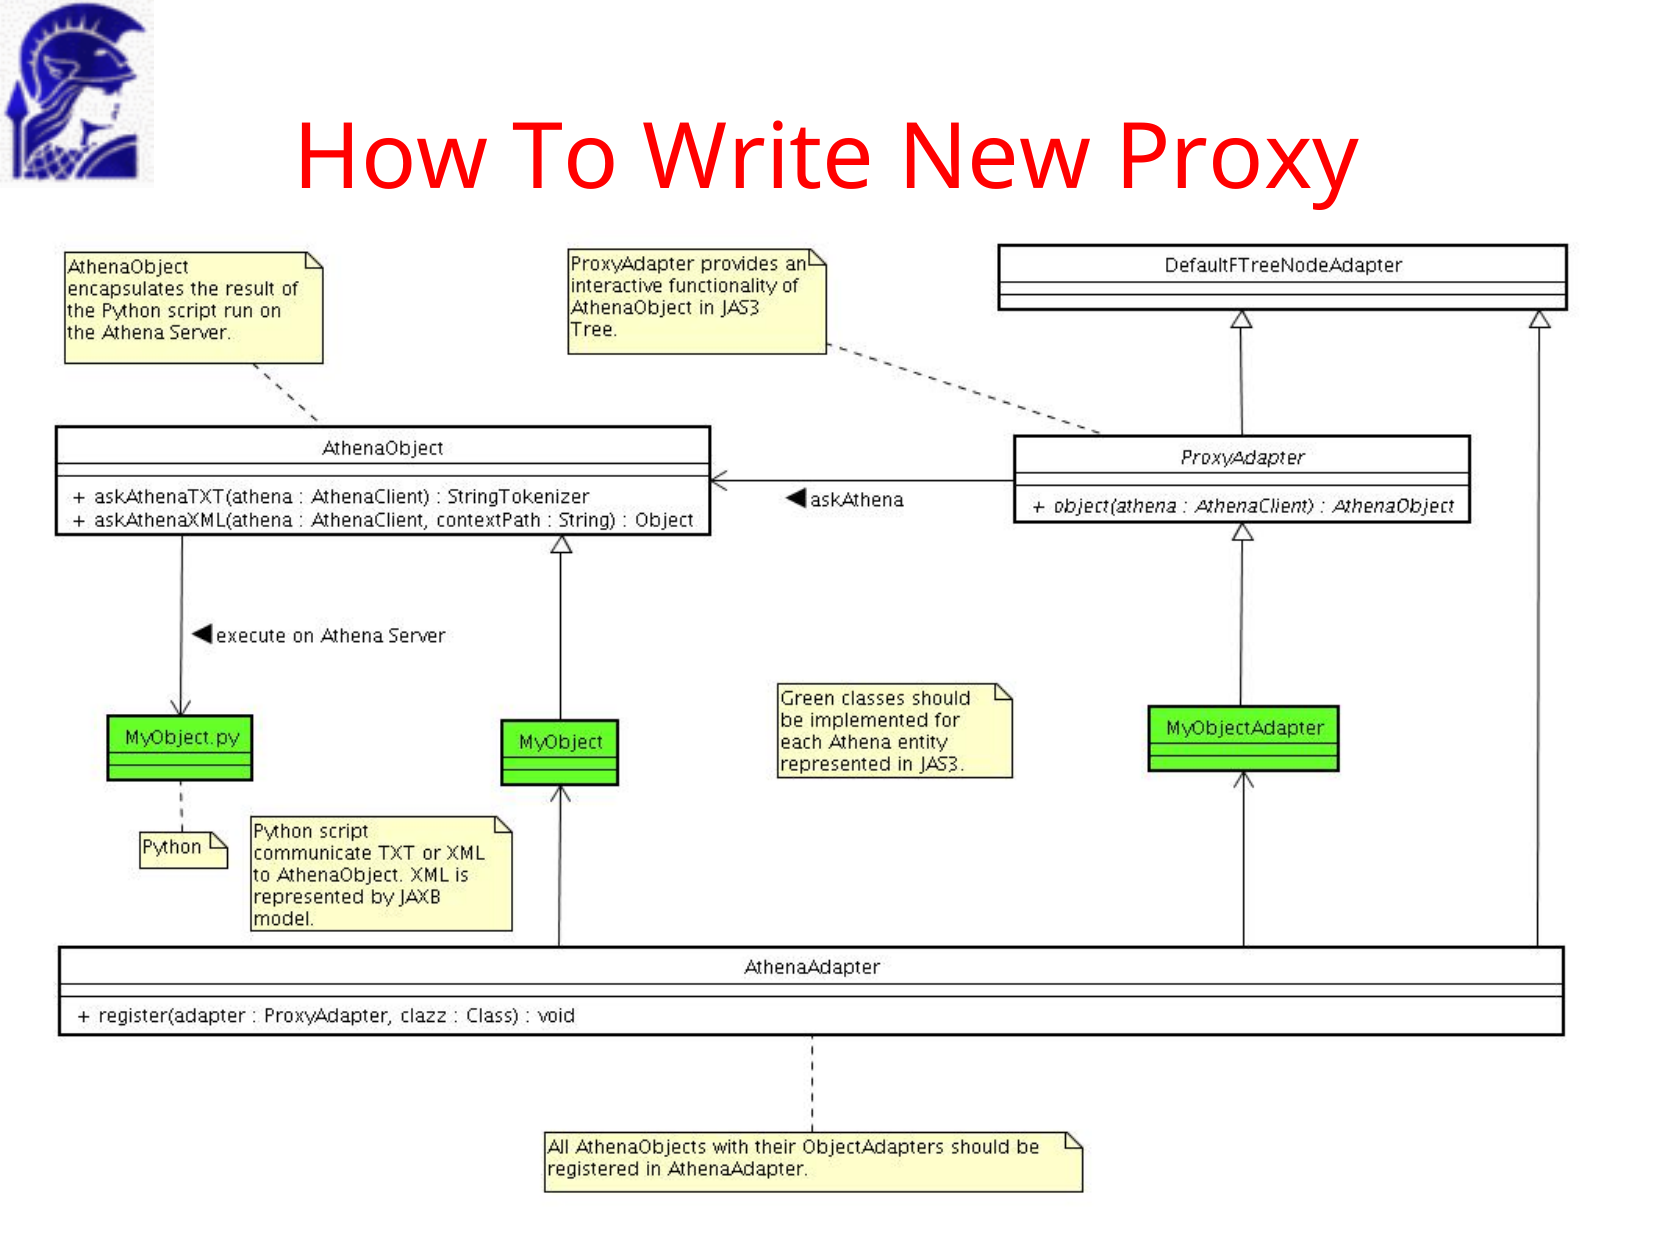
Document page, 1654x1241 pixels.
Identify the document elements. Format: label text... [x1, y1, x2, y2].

picture [0, 0, 154, 188]
title How To Write New Proxy [82, 49, 1571, 230]
picture [41, 230, 1584, 1207]
